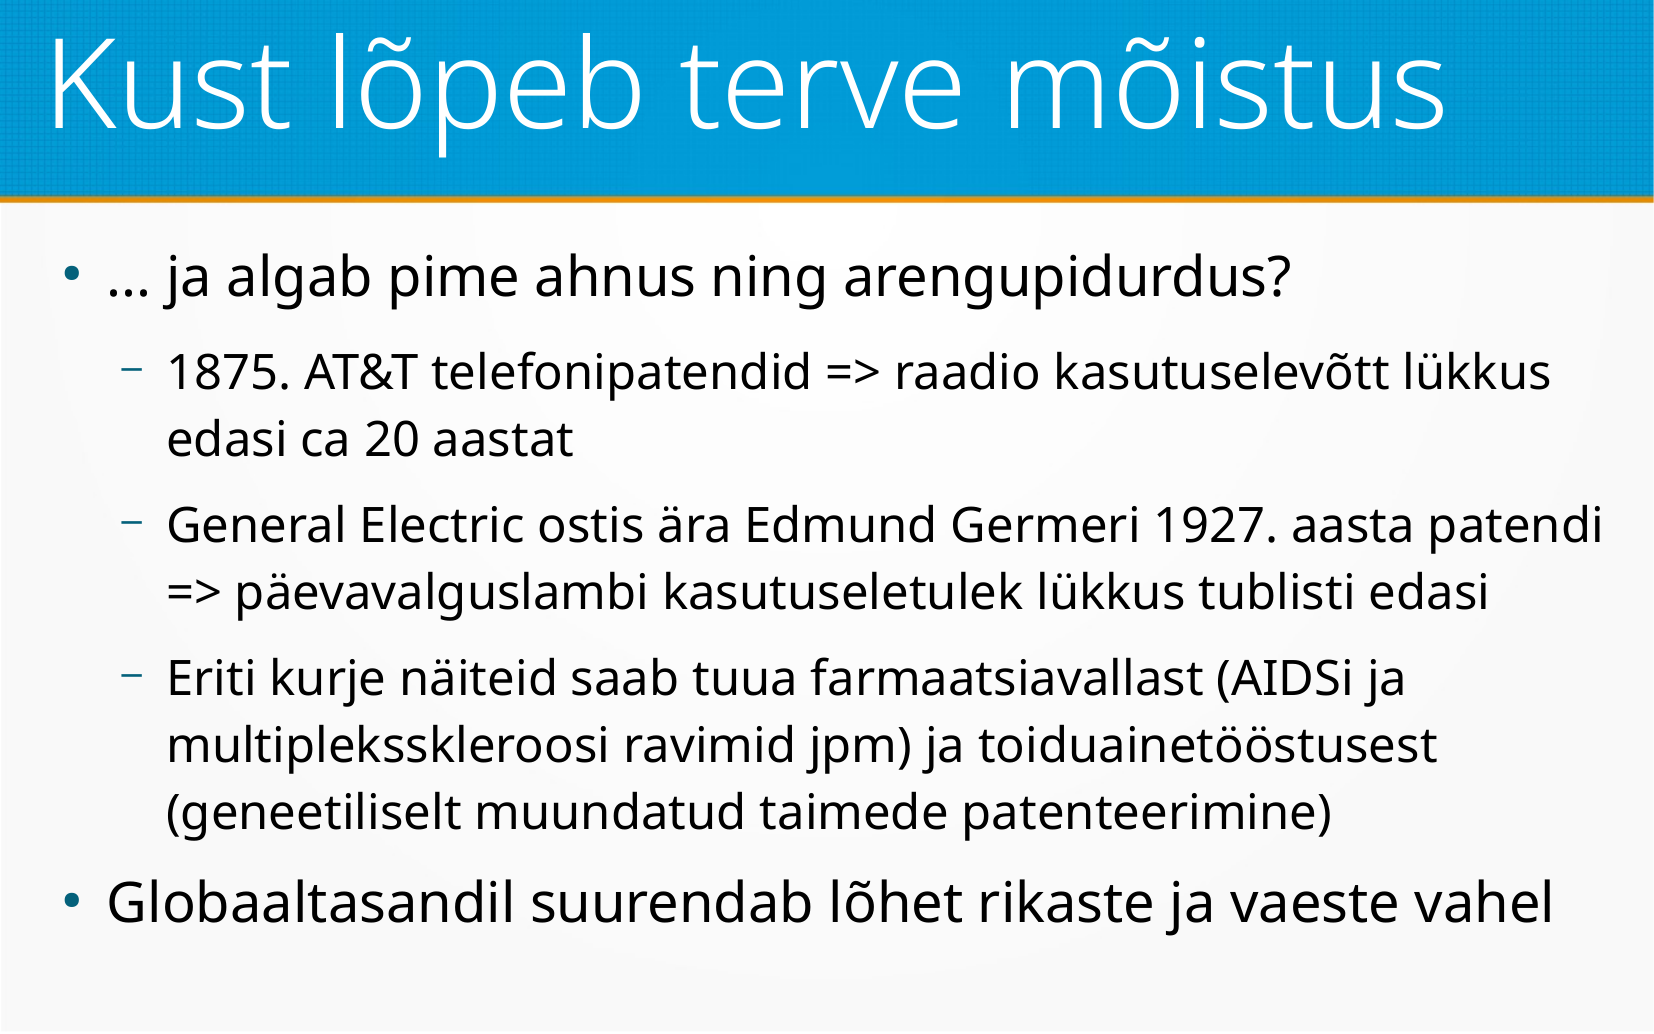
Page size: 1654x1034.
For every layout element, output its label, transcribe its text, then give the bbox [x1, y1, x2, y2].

title Kust lõpeb terve mõistus [43, 0, 1619, 166]
list ... ja algab pime ahnus ning arengupidurdus? 1875. AT&T telefonipatendid => raadio kasutuselevõtt lükkus edasi ca 20 aastat General Electric ostis ära Edmund Germeri 1927. aasta patendi => päevavalguslambi kasutuseletulek lükkus tublisti edasi Eriti kurje näiteid saab tuua farmaatsiavallast (AIDSi ja multipleksskleroosi ravimid jpm) ja toiduainetööstusest (geneetiliselt muundatud taimede patenteerimine) Globaaltasandil suurendab lõhet rikaste ja vaeste vahel [47, 236, 1607, 1002]
picture [0, 195, 1654, 1034]
